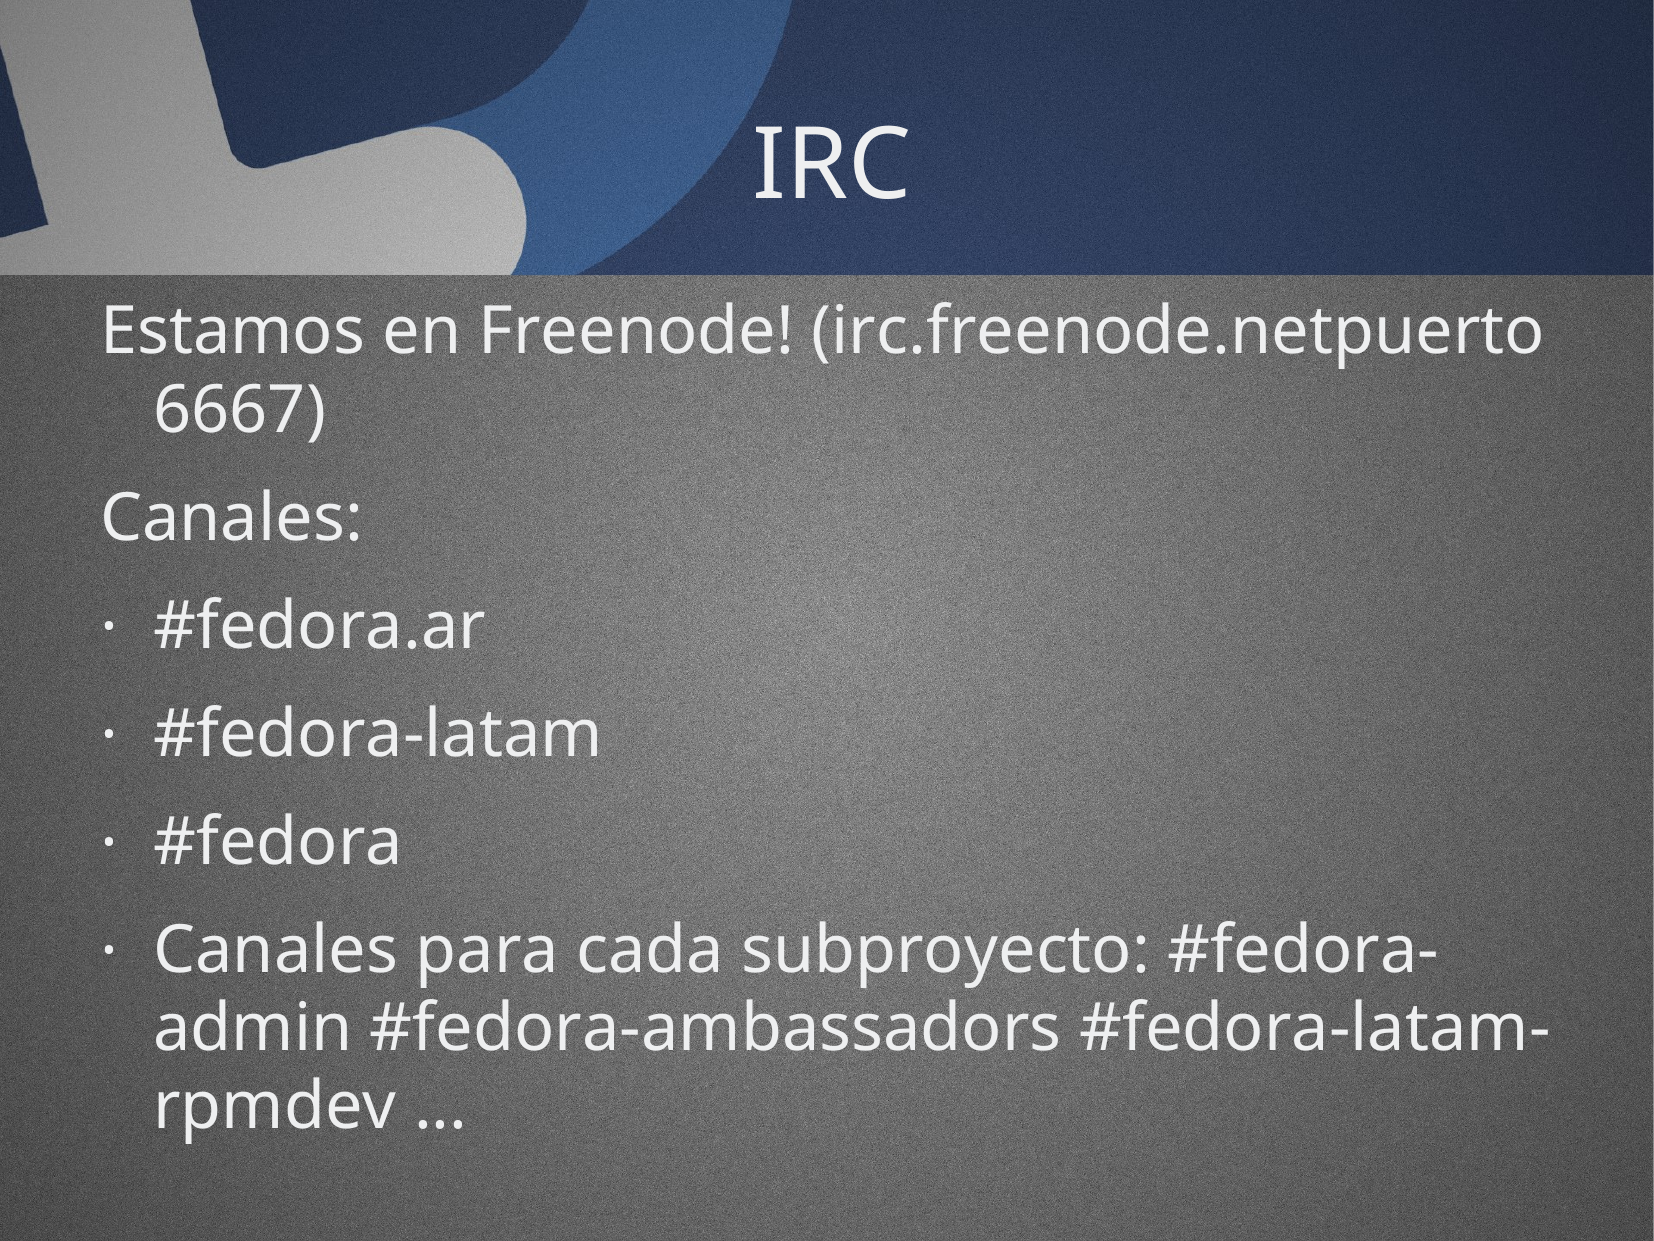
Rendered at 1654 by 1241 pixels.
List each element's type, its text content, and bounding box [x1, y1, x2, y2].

text_box Estamos en Freenode! (irc.freenode.netpuerto 6667) Canales: #fedora.ar #fedora-latam #fedora Canales para cada subproyecto: #fedora-admin #fedora-ambassadors #fedora-latam-rpmdev ... [82, 290, 1571, 1109]
text_box IRC [88, 58, 1577, 266]
picture [0, 0, 1654, 1241]
